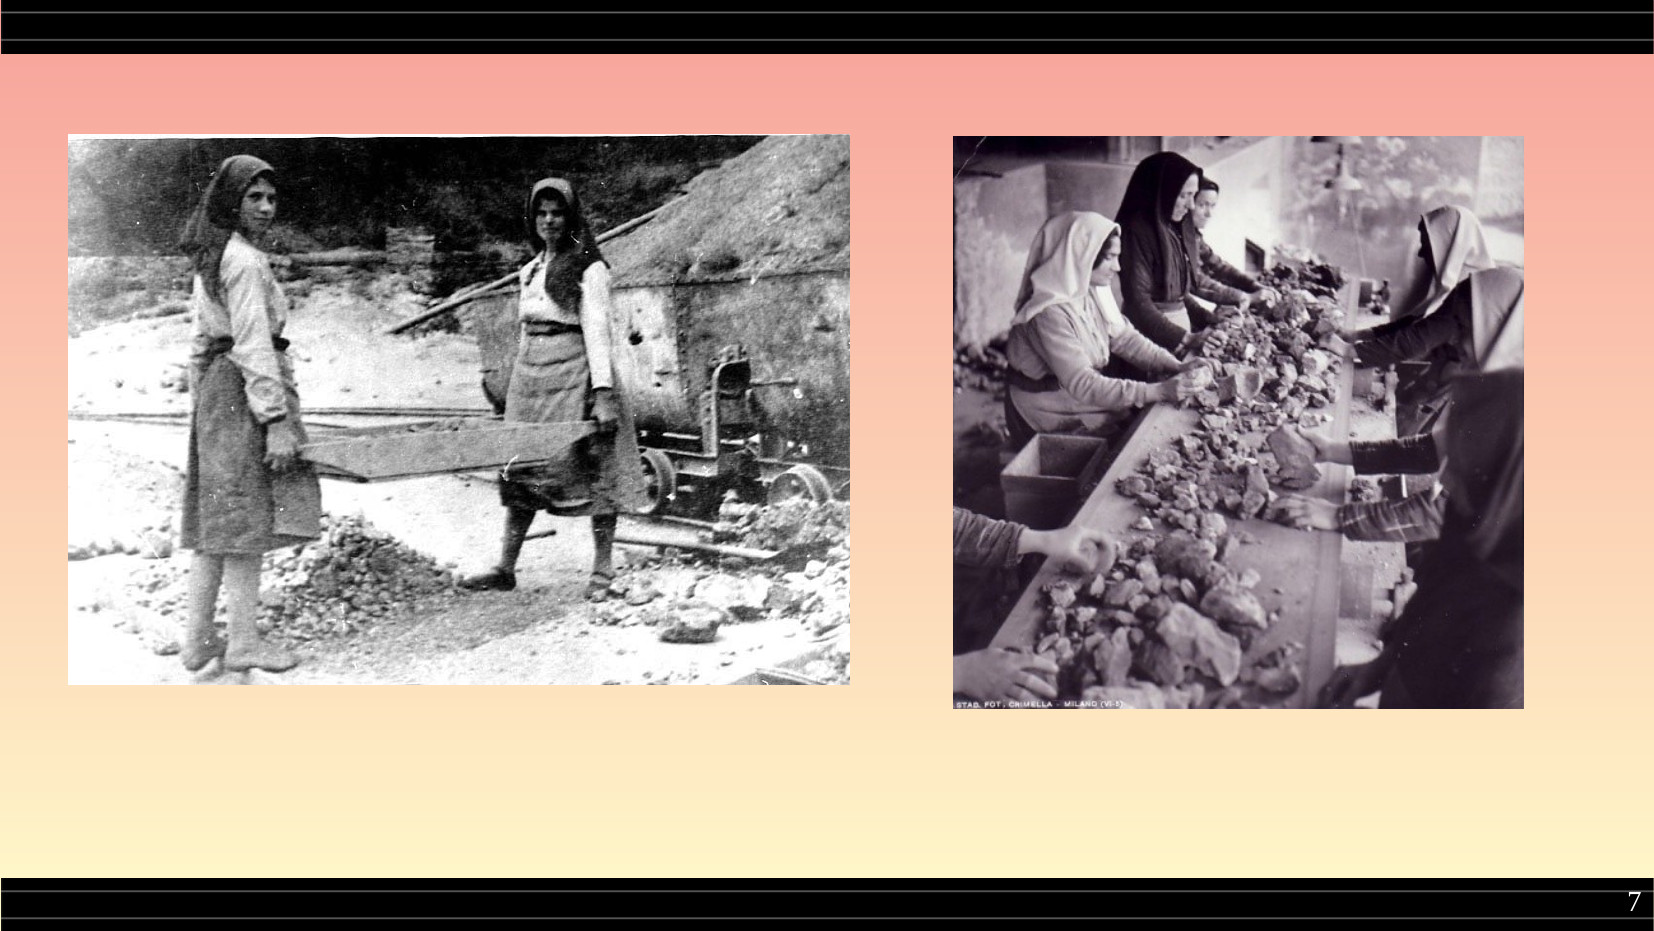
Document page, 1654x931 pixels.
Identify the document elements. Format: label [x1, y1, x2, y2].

picture [68, 134, 850, 686]
picture [953, 136, 1524, 709]
picture [1, 0, 1654, 54]
picture [1, 878, 1654, 931]
